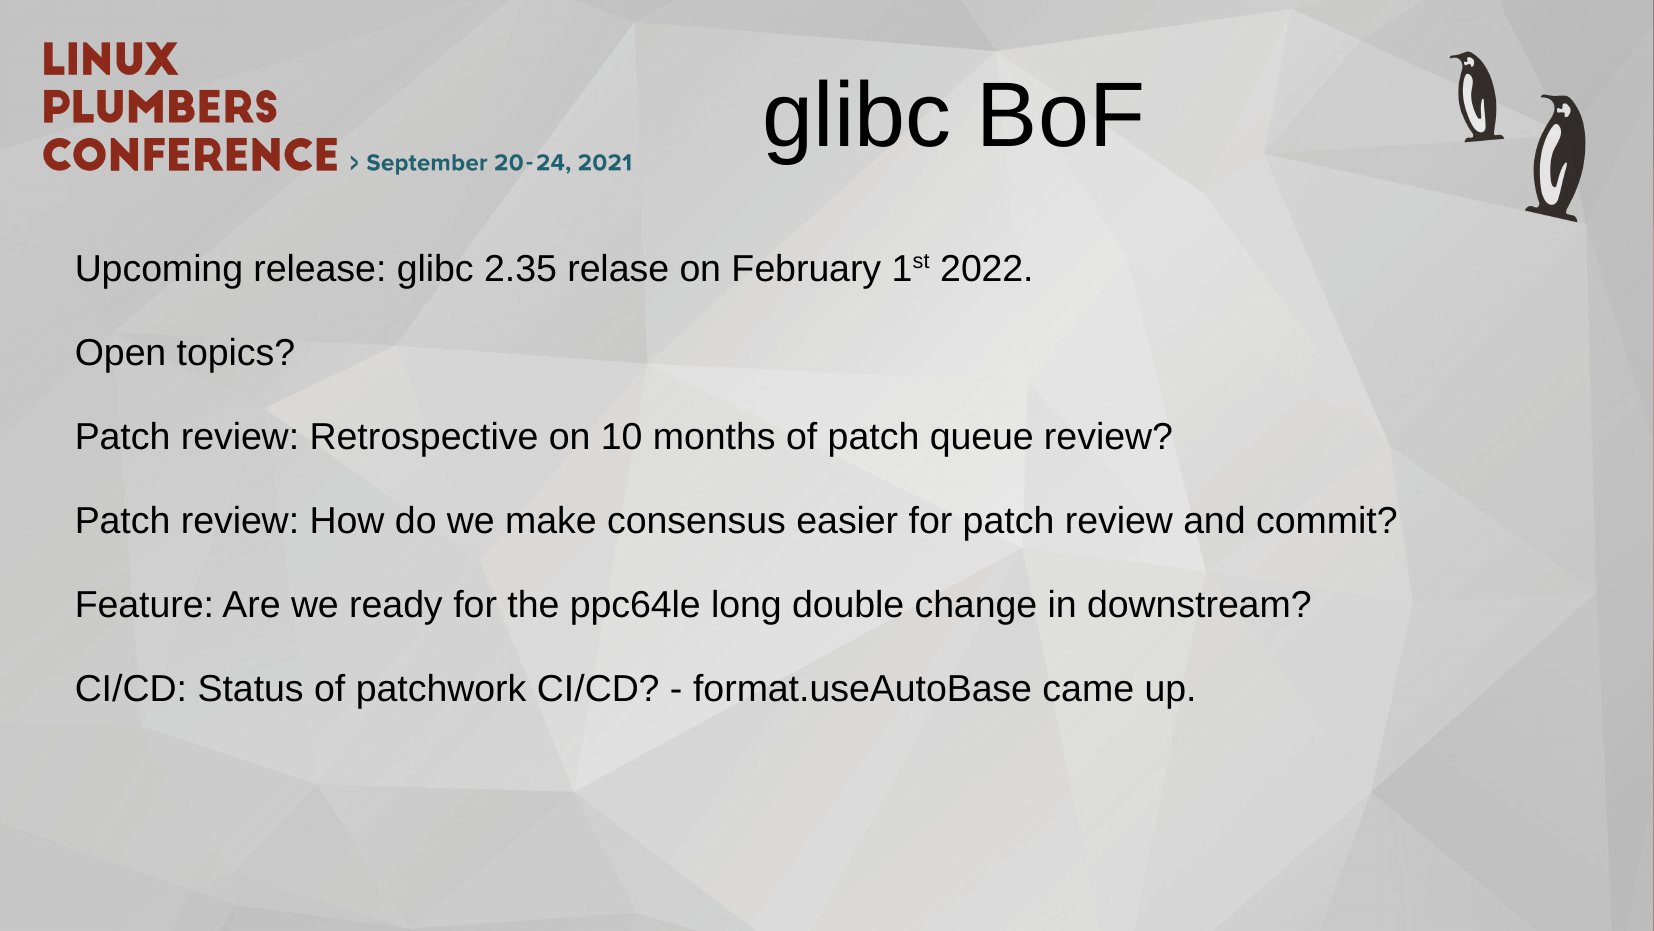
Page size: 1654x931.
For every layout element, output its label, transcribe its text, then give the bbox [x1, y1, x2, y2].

title glibc BoF [82, 37, 1571, 193]
text_box Upcoming release: glibc 2.35 relase on February 1st 2022. Open topics? Patch review: Retrospective on 10 months of patch queue review? Patch review: How do we make consensus easier for patch review and commit? Feature: Are we ready for the ppc64le long double change in downstream? CI/CD: Status of patchwork CI/CD? - format.useAutoBase came up. [60, 240, 1591, 801]
picture [0, 0, 1654, 931]
